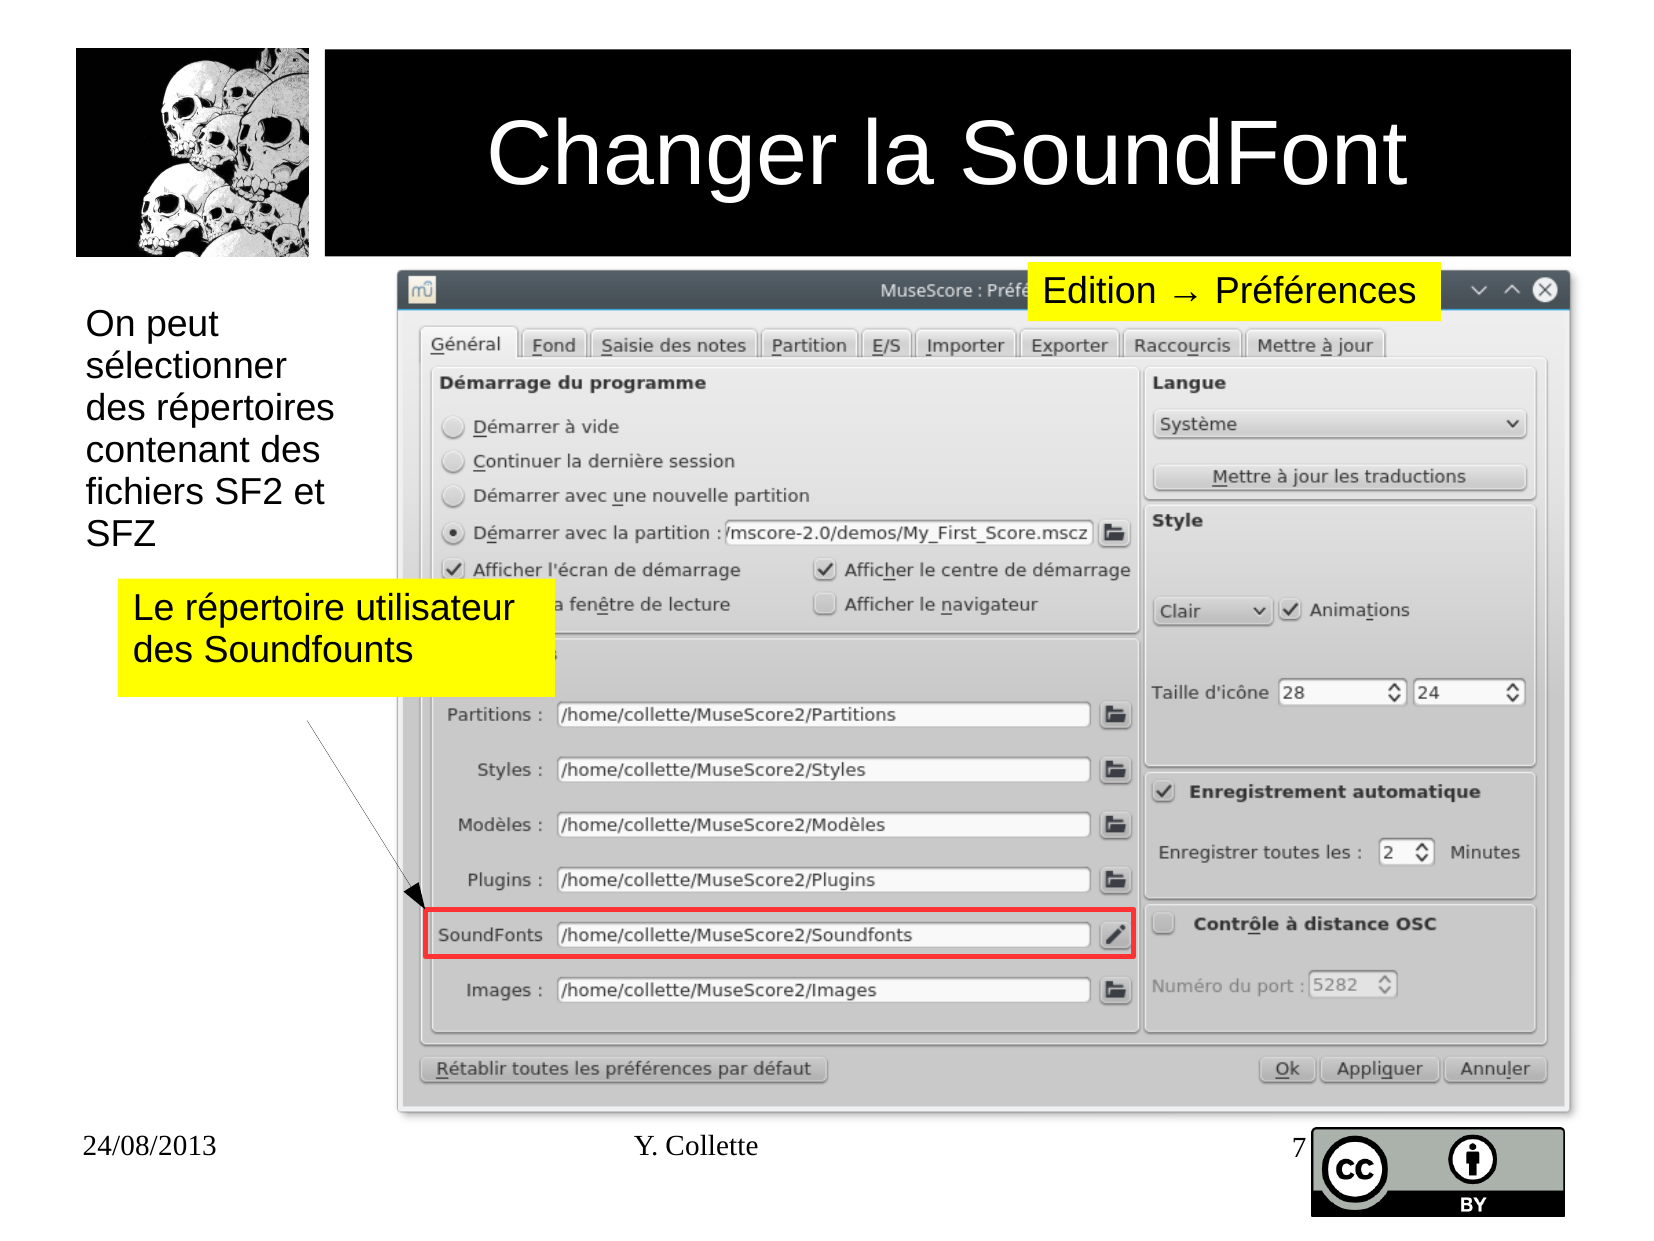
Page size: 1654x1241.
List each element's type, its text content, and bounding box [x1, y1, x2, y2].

picture [76, 48, 309, 257]
picture [388, 261, 1588, 1217]
text_box Edition → Préférences [1027, 262, 1441, 322]
text_box On peut sélectionner des répertoires contenant des fichiers SF2 et SFZ [70, 295, 355, 563]
title Changer la SoundFont [324, 49, 1571, 257]
picture [428, 912, 1131, 954]
text_box Le répertoire utilisateur des Soundfounts [118, 578, 556, 697]
